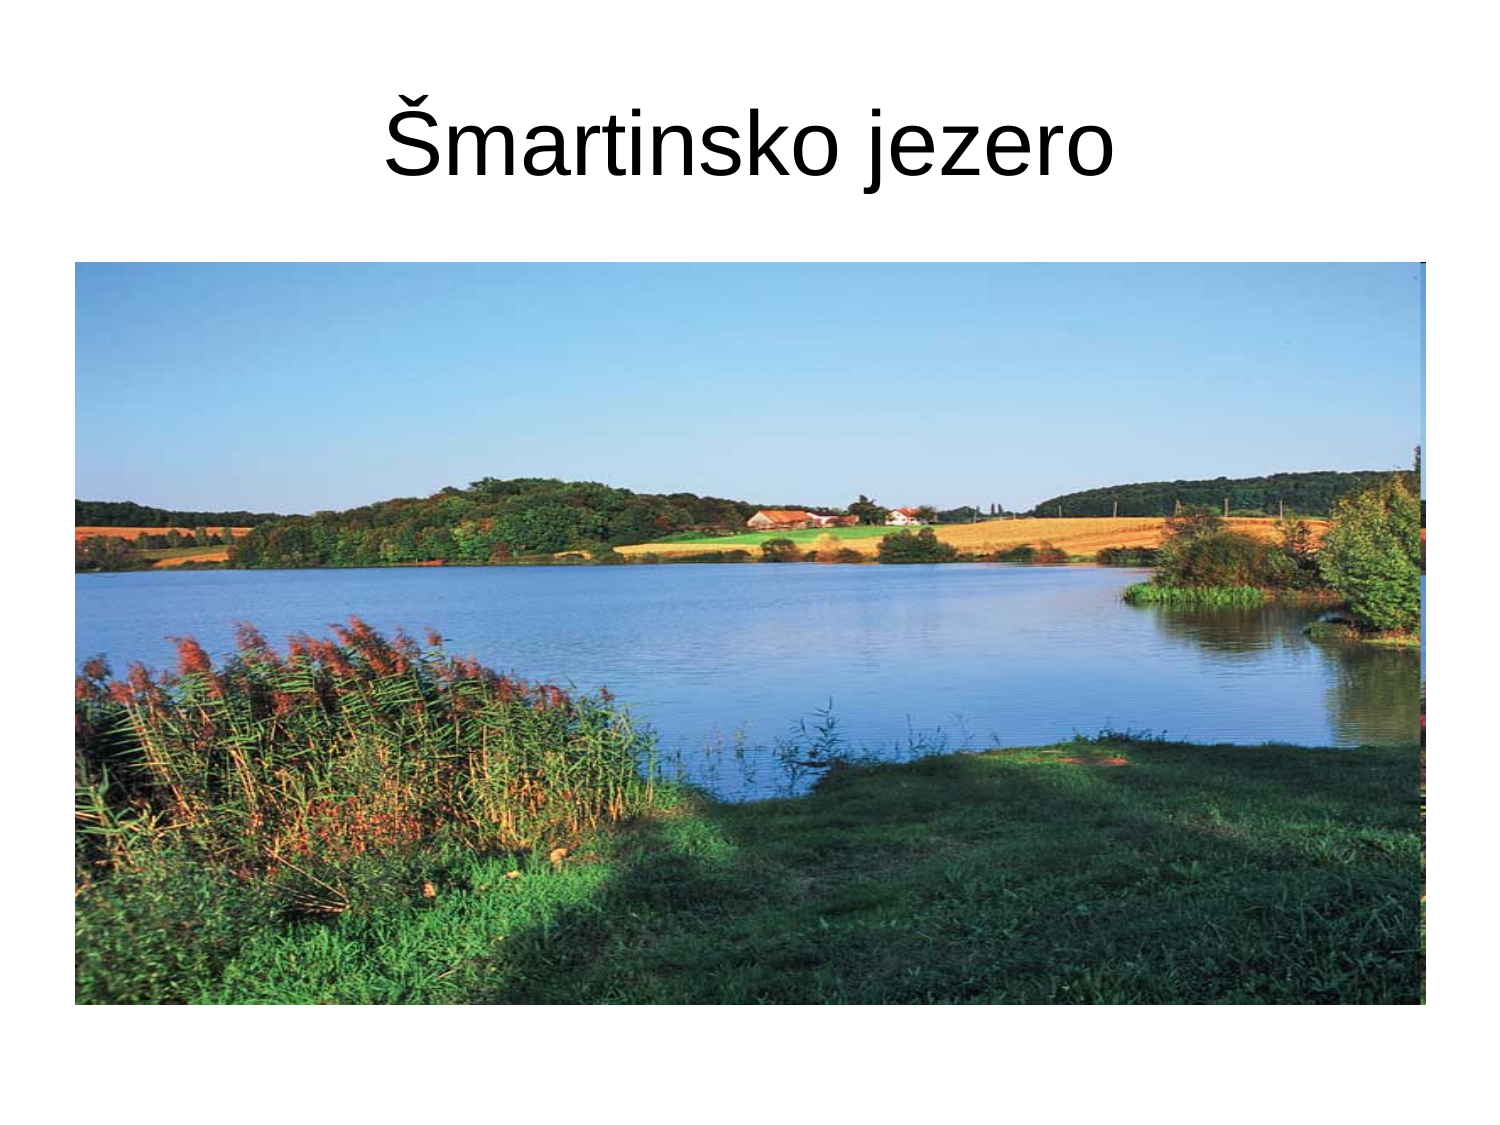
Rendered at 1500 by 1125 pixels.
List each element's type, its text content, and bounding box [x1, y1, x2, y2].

picture [75, 262, 1426, 1005]
title Šmartinsko jezero [75, 45, 1426, 233]
